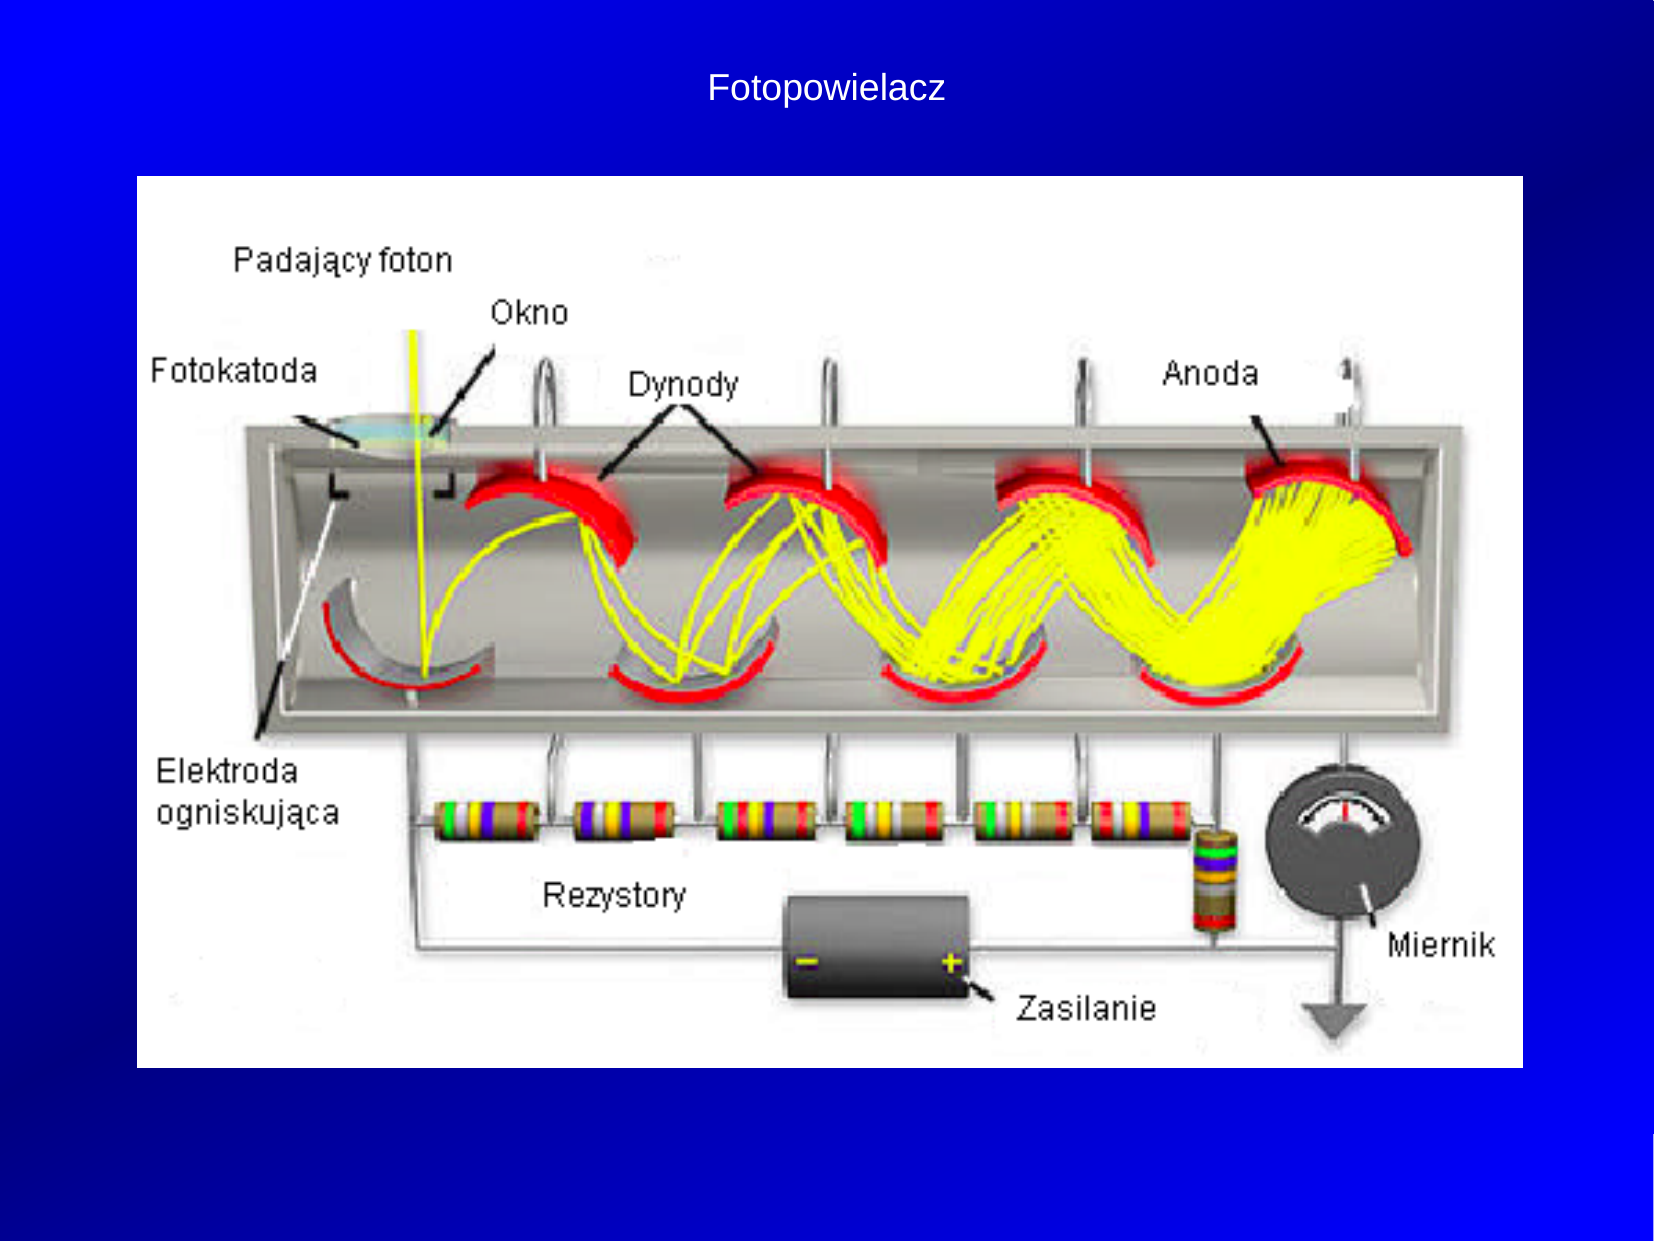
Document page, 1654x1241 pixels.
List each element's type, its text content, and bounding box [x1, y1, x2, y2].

picture [137, 176, 1523, 1068]
text_box Fotopowielacz [692, 59, 962, 116]
